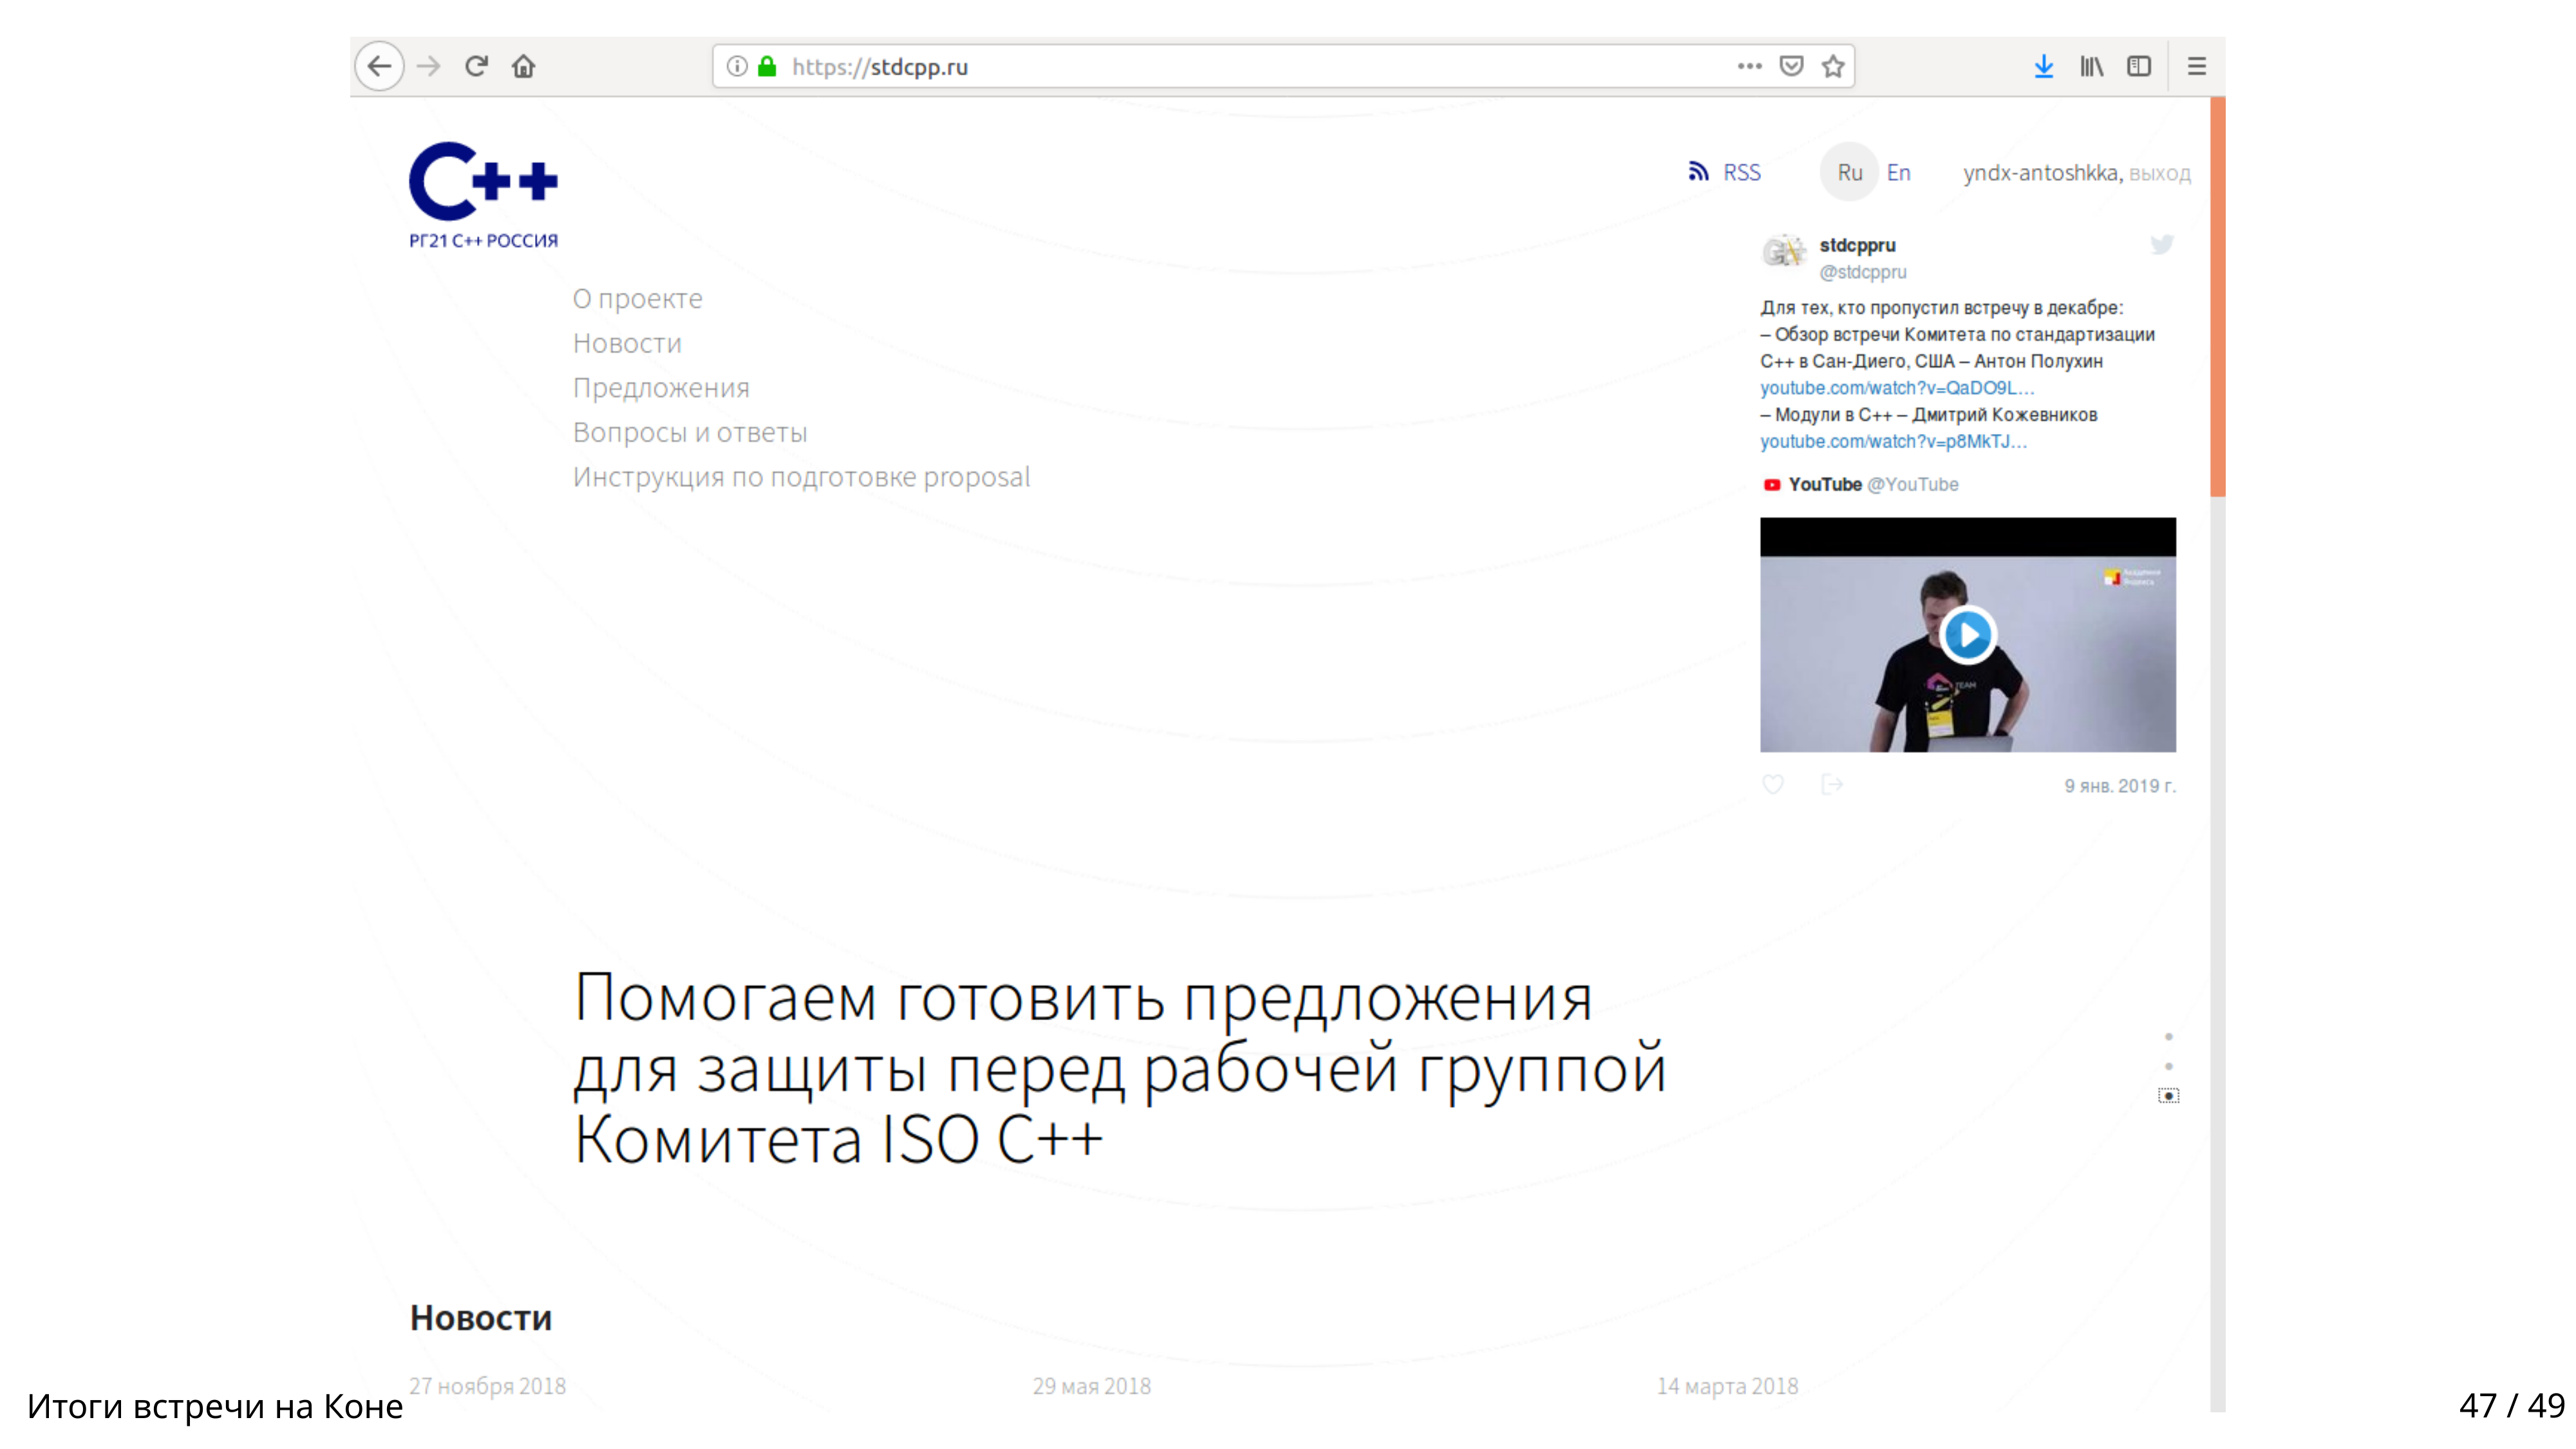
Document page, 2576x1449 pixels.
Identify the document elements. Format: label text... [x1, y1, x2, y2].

list <number> / 49 [1479, 1376, 2576, 1431]
list Итоги встречи на Коне [17, 1376, 1114, 1431]
picture [350, 37, 2226, 1412]
